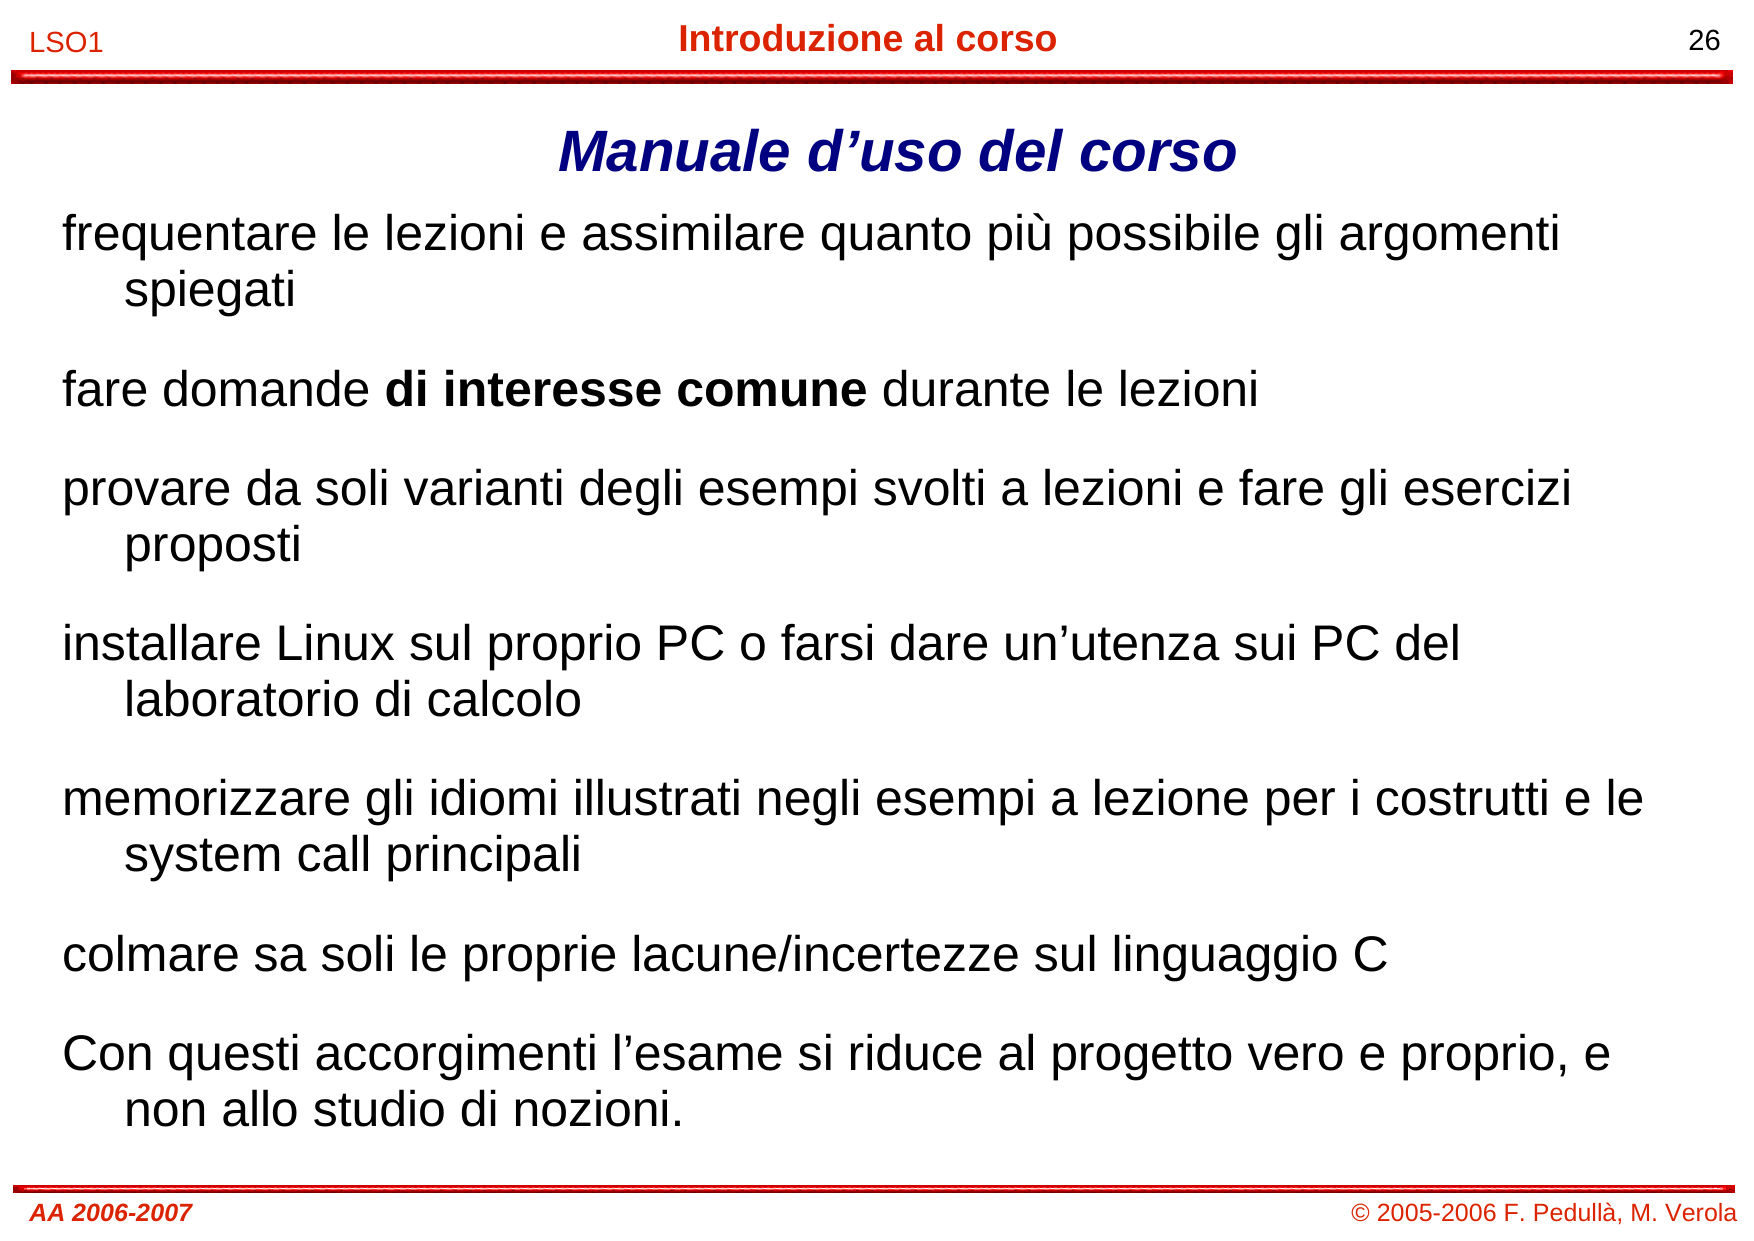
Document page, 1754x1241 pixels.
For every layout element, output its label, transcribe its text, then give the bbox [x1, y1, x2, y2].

list frequentare le lezioni e assimilare quanto più possibile gli argomenti spiegati fare domande di interesse comune durante le lezioni provare da soli varianti degli esempi svolti a lezioni e fare gli esercizi proposti installare Linux sul proprio PC o farsi dare un’utenza sui PC del laboratorio di calcolo memorizzare gli idiomi illustrati negli esempi a lezione per i costrutti e le system call principali colmare sa soli le proprie lacune/incertezze sul linguaggio C Con questi accorgimenti l’esame si riduce al progetto vero e proprio, e non allo studio di nozioni. [62, 205, 1699, 1137]
picture [13, 1185, 1735, 1193]
picture [11, 70, 1733, 84]
title Manuale d’uso del corso [243, 108, 1554, 203]
